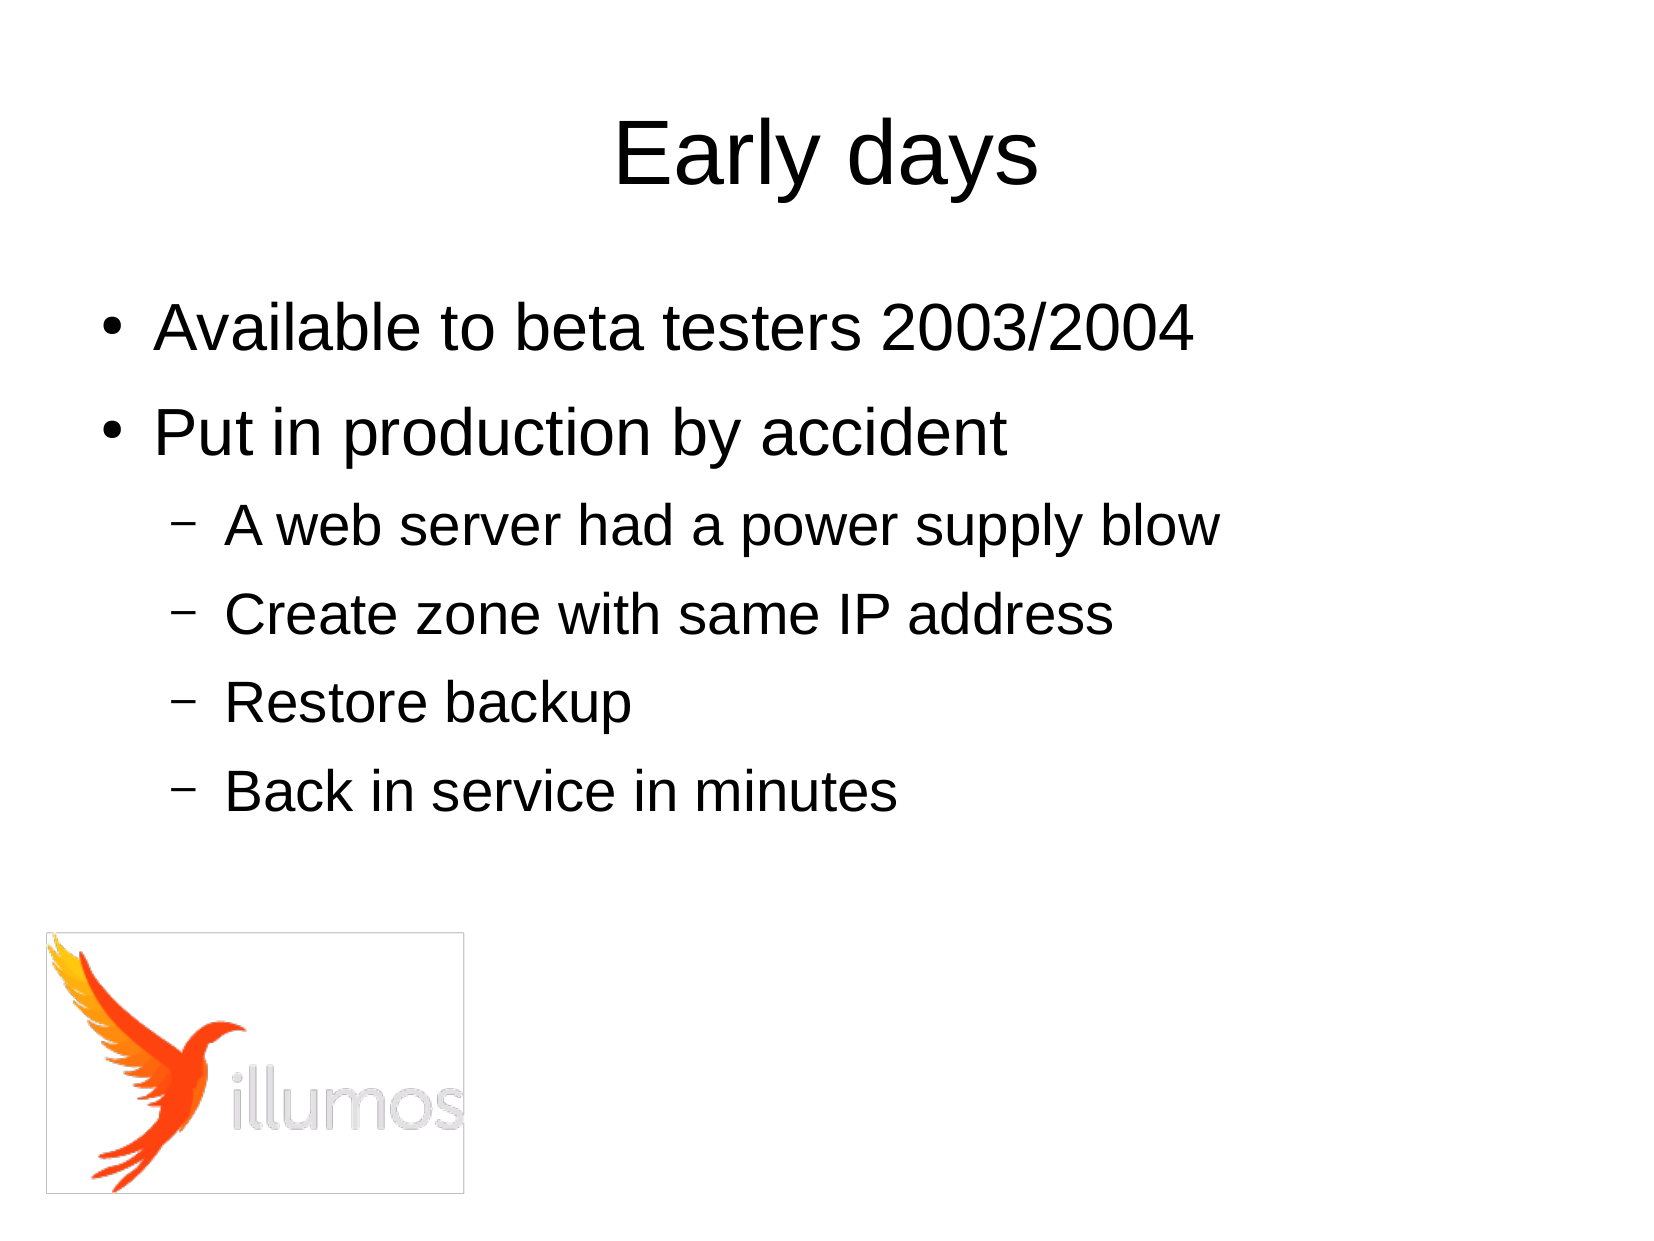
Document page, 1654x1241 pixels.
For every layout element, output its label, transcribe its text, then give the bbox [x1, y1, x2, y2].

picture [0, 886, 511, 1241]
list Available to beta testers 2003/2004 Put in production by accident A web server had a power supply blow Create zone with same IP address Restore backup Back in service in minutes [82, 290, 1571, 1010]
title Early days [82, 49, 1571, 257]
